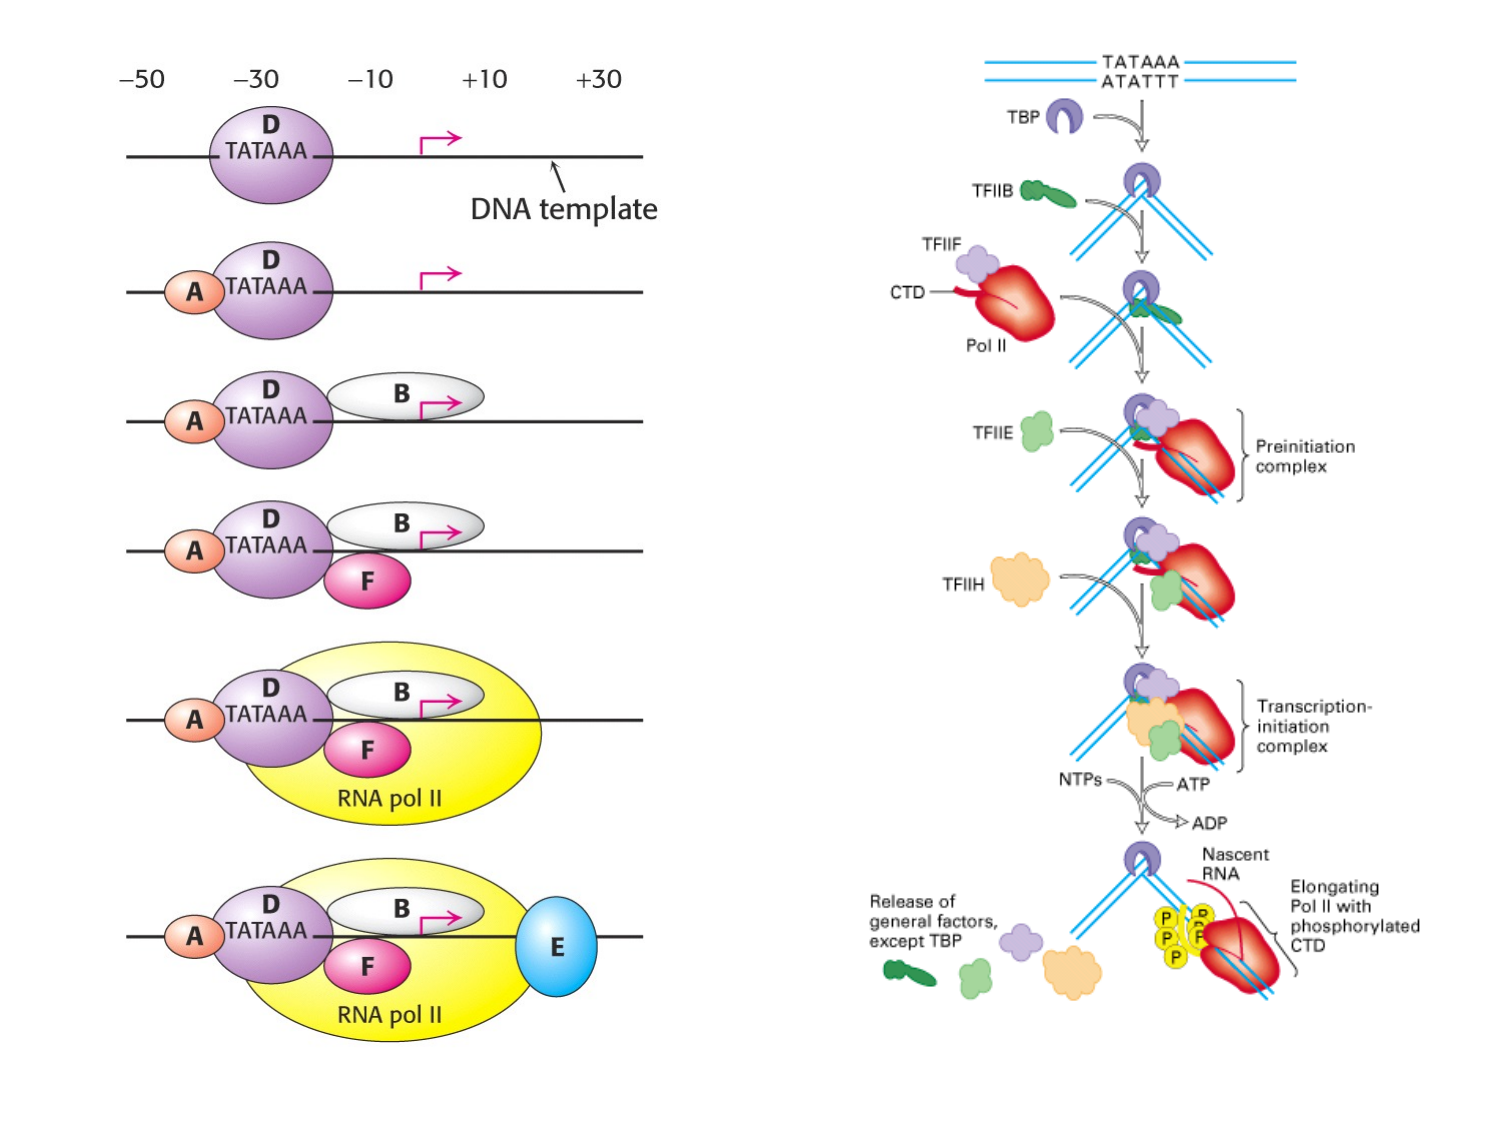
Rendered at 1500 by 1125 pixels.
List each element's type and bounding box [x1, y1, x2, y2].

picture [100, 54, 677, 1055]
picture [862, 42, 1429, 1012]
